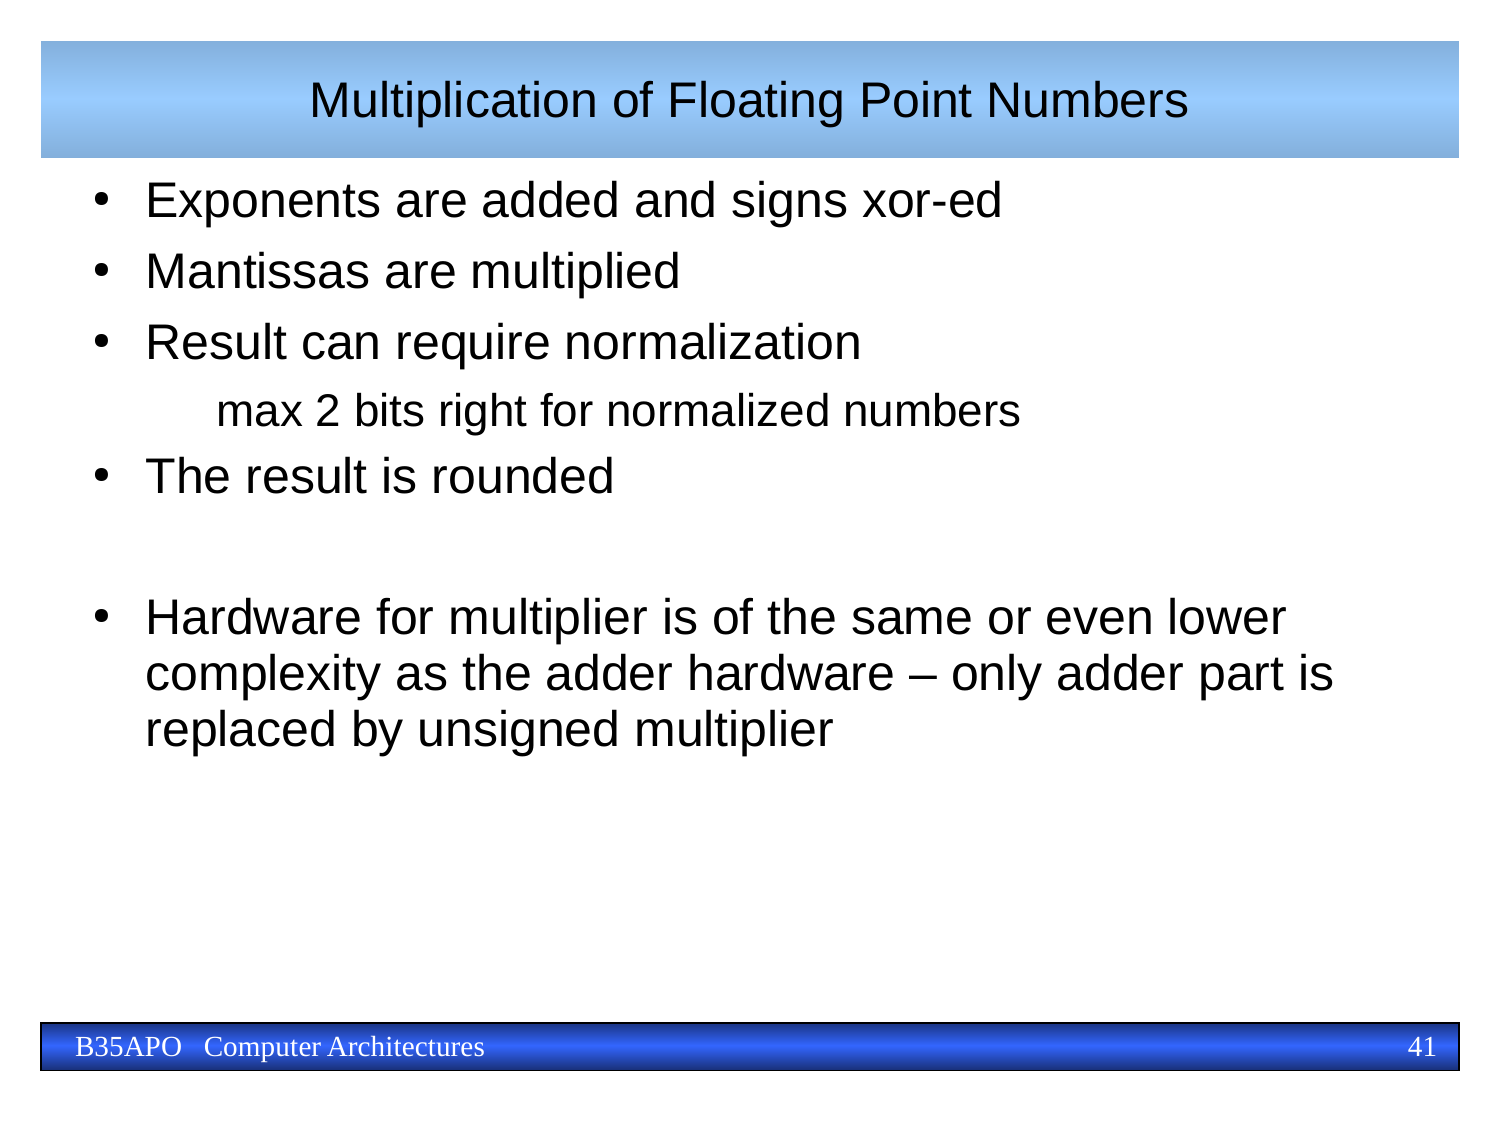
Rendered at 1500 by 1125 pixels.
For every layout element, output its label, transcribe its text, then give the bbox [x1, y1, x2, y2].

title Multiplication of Floating Point Numbers [41, 41, 1459, 158]
list Exponents are added and signs xor-ed Mantissas are multiplied Result can require normalization max 2 bits right for normalized numbers The result is rounded Hardware for multiplier is of the same or even lower complexity as the adder hardware – only adder part is replaced by unsigned multiplier [75, 172, 1426, 916]
